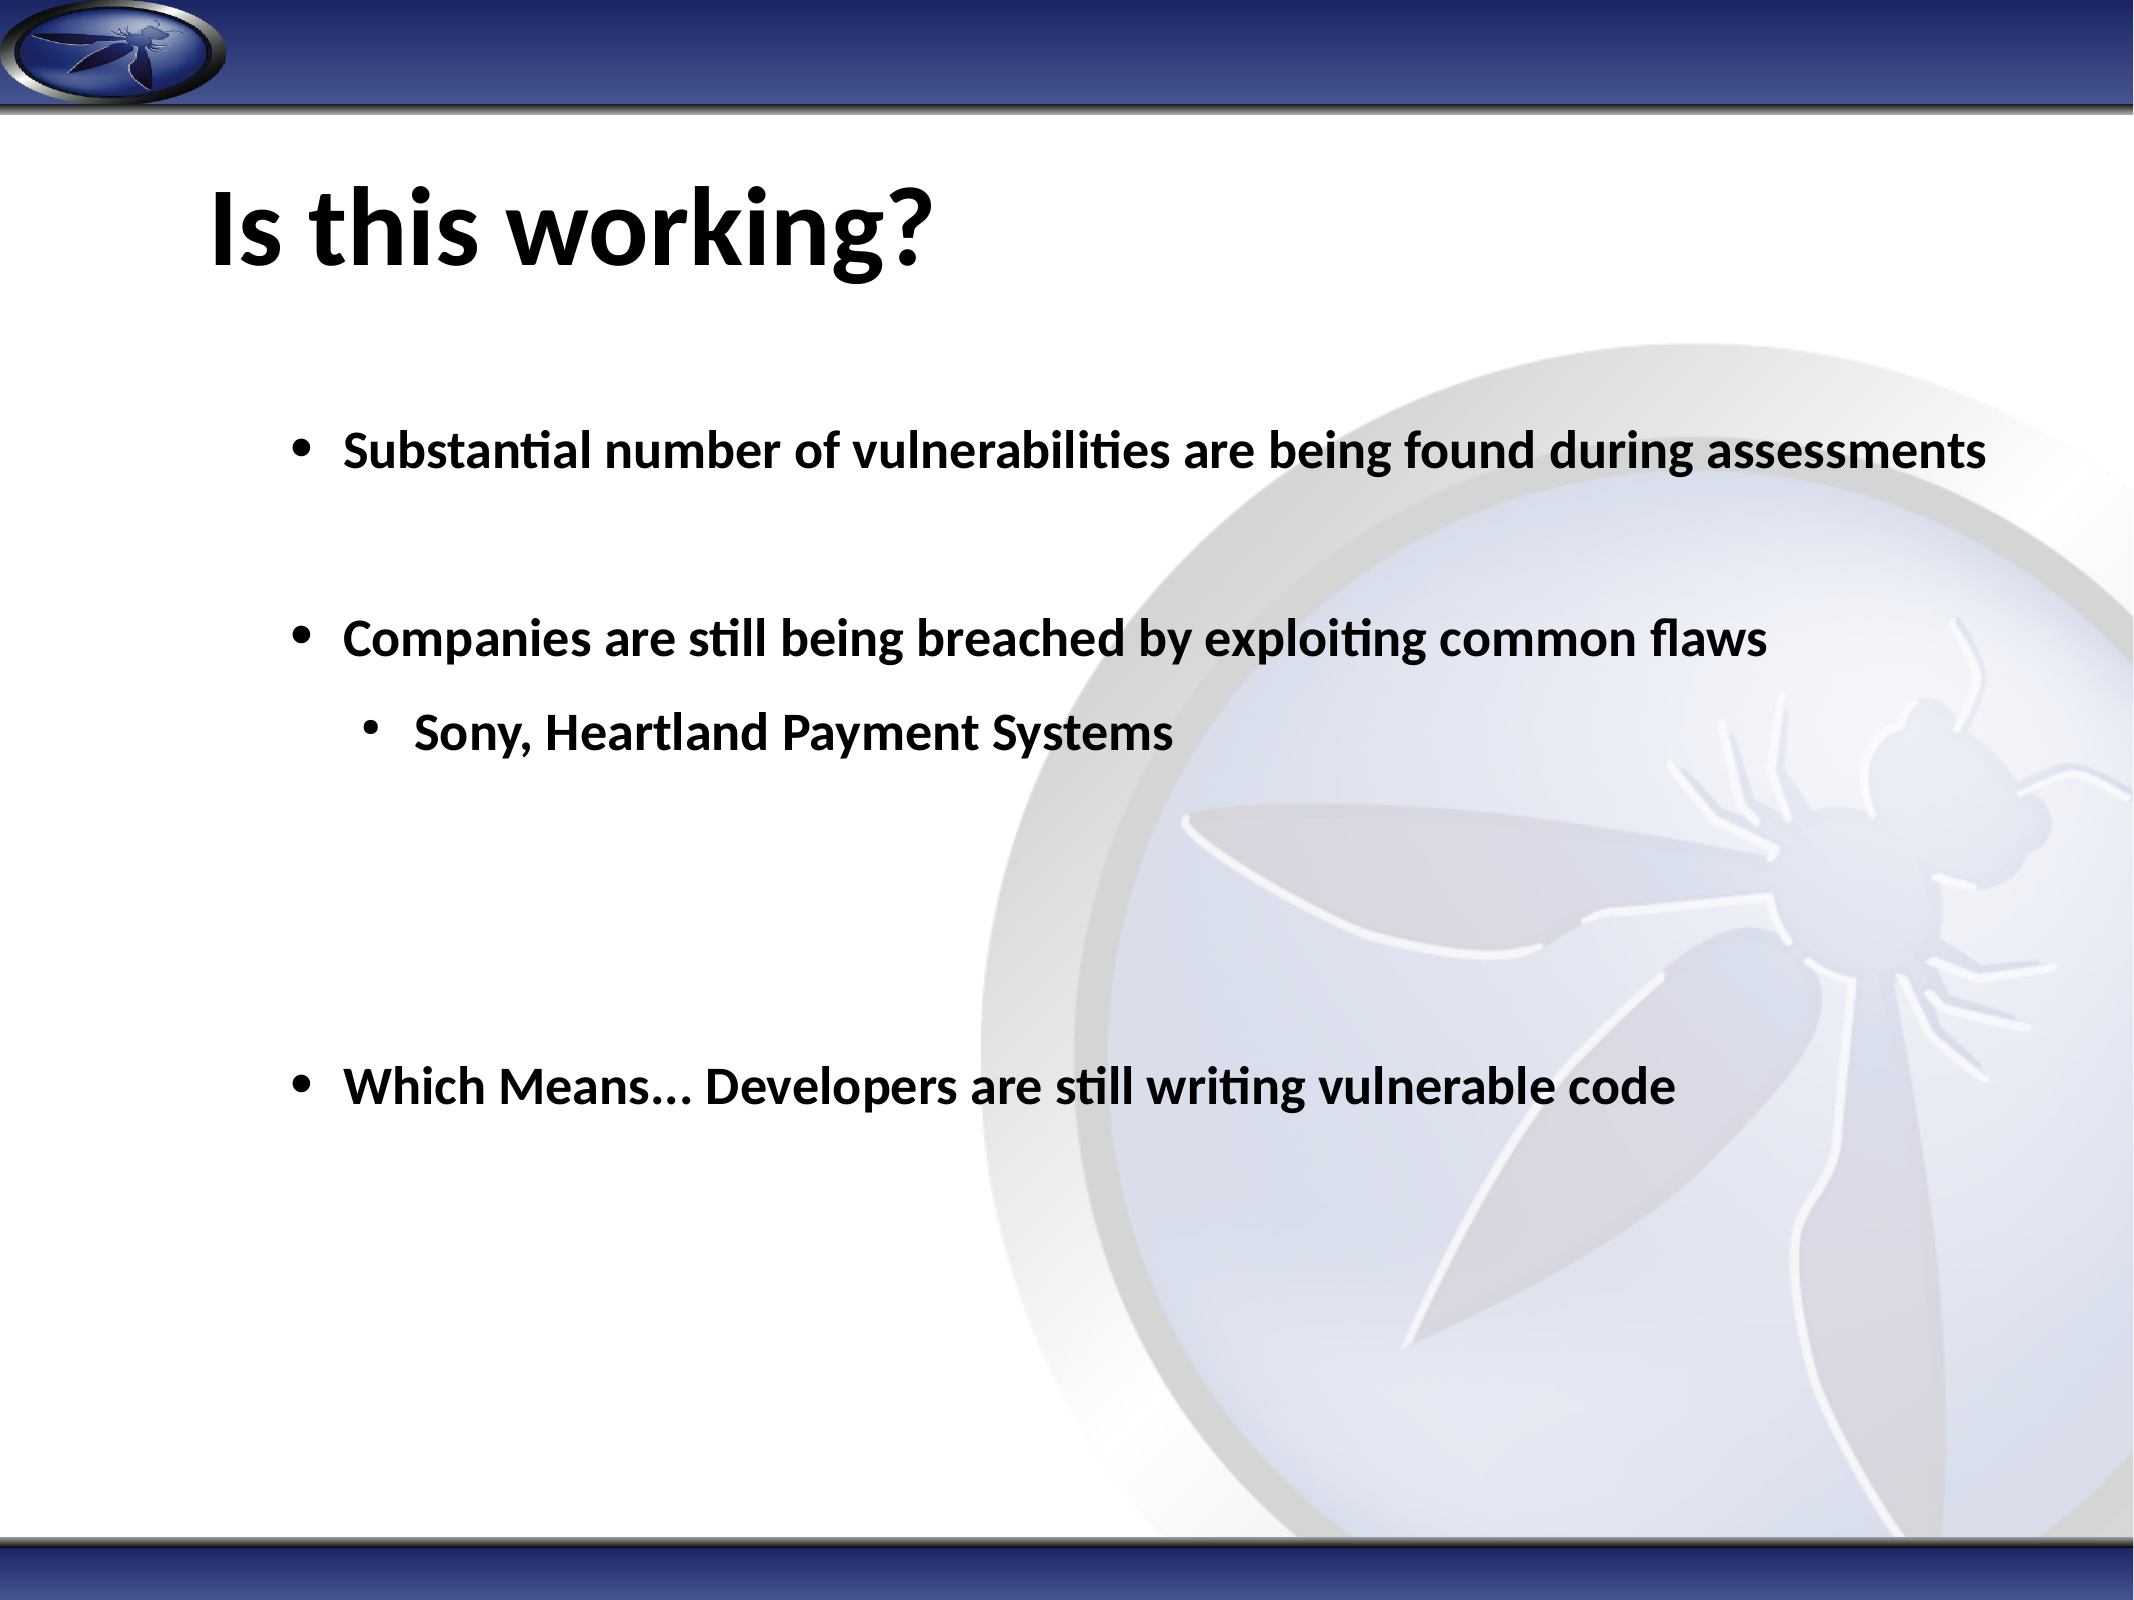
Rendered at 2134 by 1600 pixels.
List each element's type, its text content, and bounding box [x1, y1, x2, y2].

picture [981, 339, 2134, 1600]
list Substantial number of vulnerabilities are being found during assessments Companies are still being breached by exploiting common flaws Sony, Heartland Payment Systems Which Means... Developers are still writing vulnerable code [213, 407, 2067, 1447]
picture [0, 0, 228, 104]
title Is this working? [208, 125, 1925, 350]
